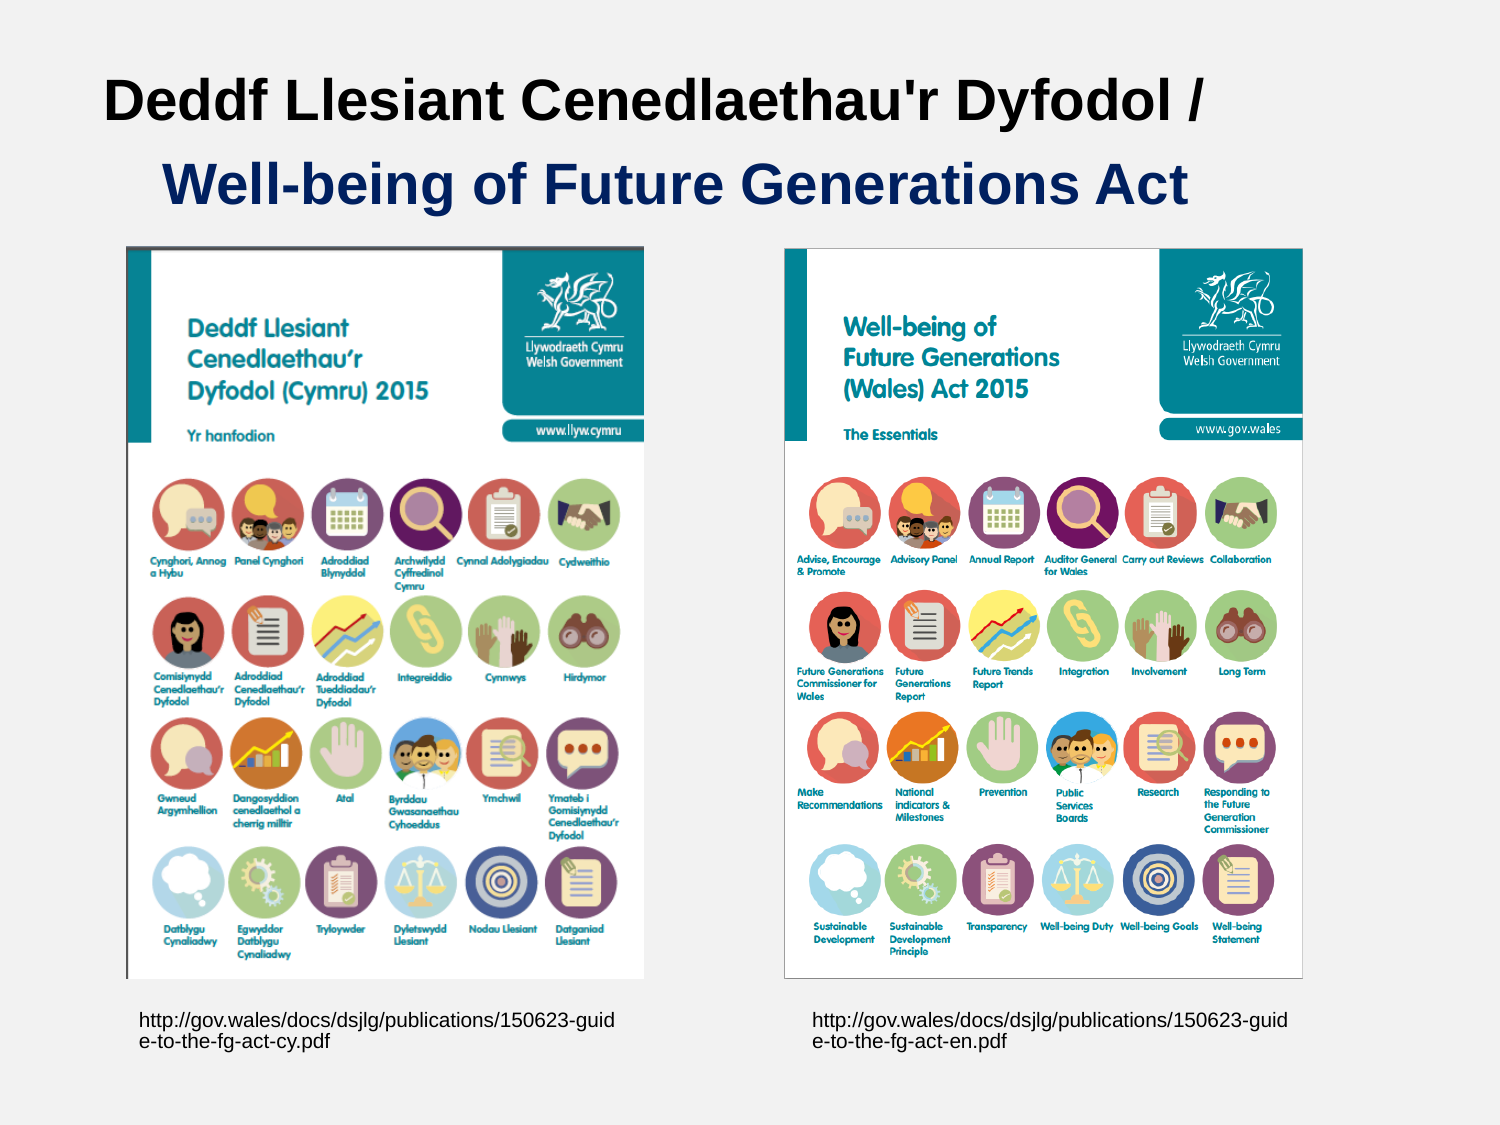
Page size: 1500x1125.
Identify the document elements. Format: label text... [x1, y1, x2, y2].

text_box Deddf Llesiant Cenedlaethau'r Dyfodol / Well-being of Future Generations Act [88, 54, 1424, 221]
text_box http://gov.wales/docs/dsjlg/publications/150623-guide-to-the-fg-act-en.pdf [797, 999, 1315, 1091]
picture [784, 248, 1303, 979]
text_box http://gov.wales/docs/dsjlg/publications/150623-guide-to-the-fg-act-cy.pdf [124, 999, 632, 1065]
picture [126, 246, 644, 979]
